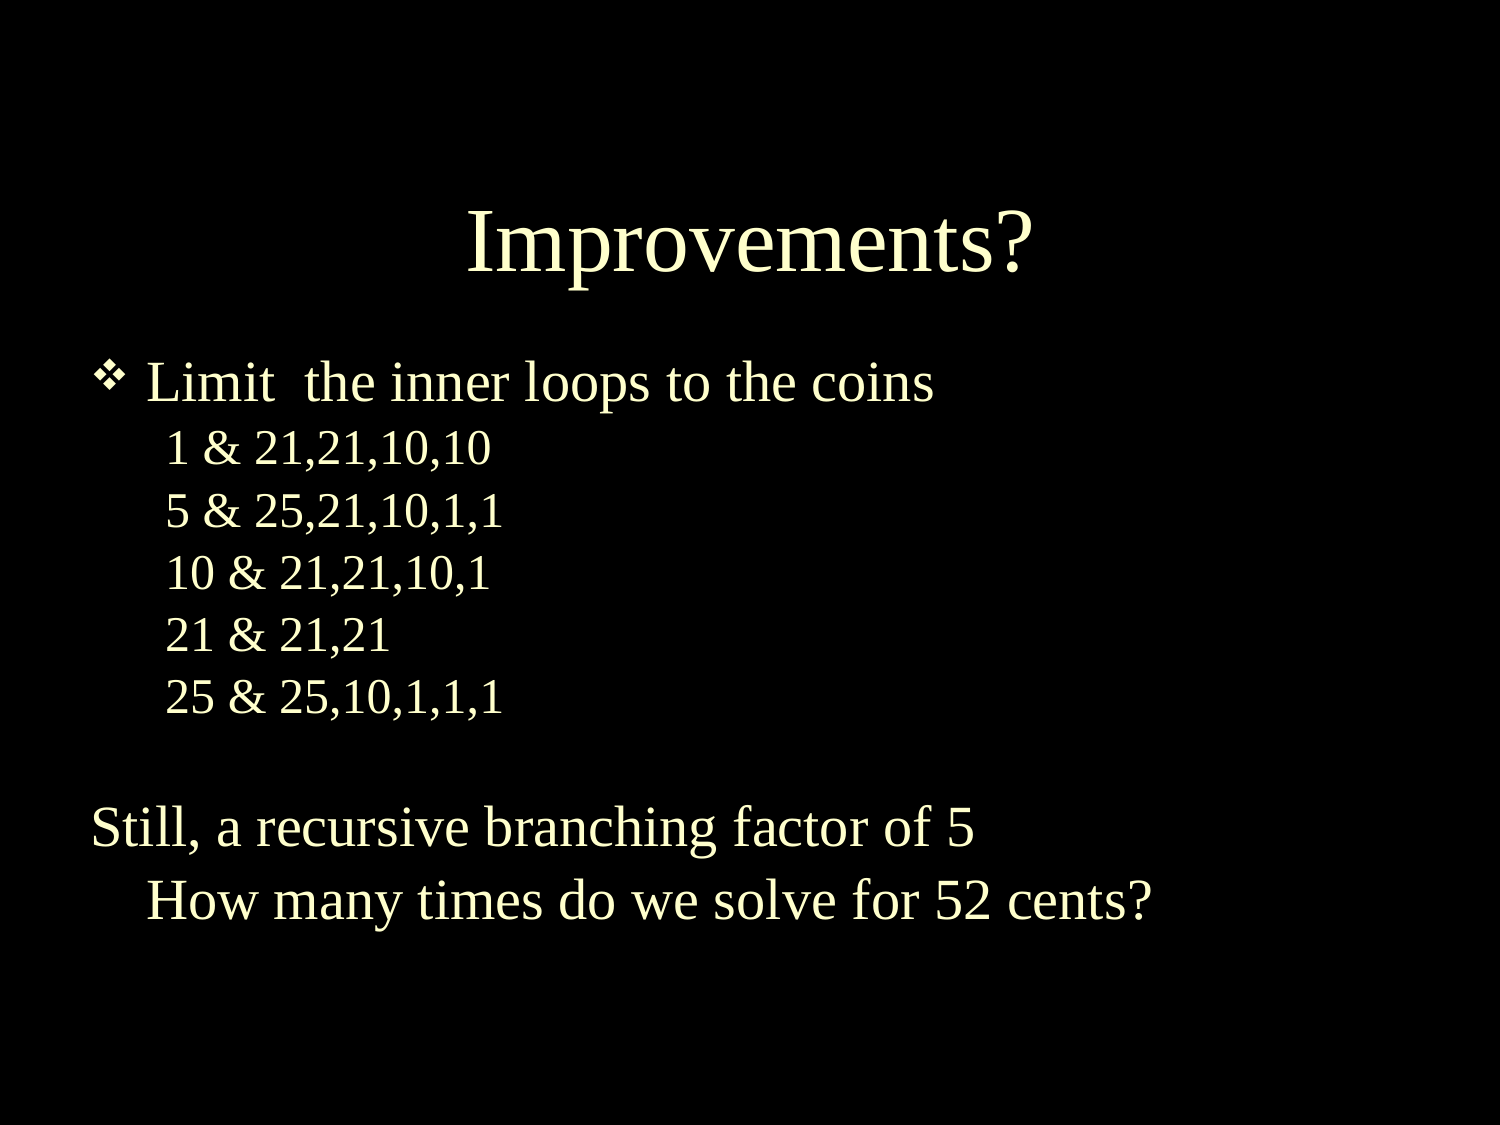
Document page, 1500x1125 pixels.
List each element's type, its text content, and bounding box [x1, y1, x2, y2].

title Improvements? [22, 145, 1480, 336]
list Limit the inner loops to the coins 1 & 21,21,10,10 5 & 25,21,10,1,1 10 & 21,21,10,1 21 & 21,21 25 & 25,10,1,1,1 Still, a recursive branching factor of 5 How many times do we solve for 52 cents? [75, 347, 1482, 1026]
